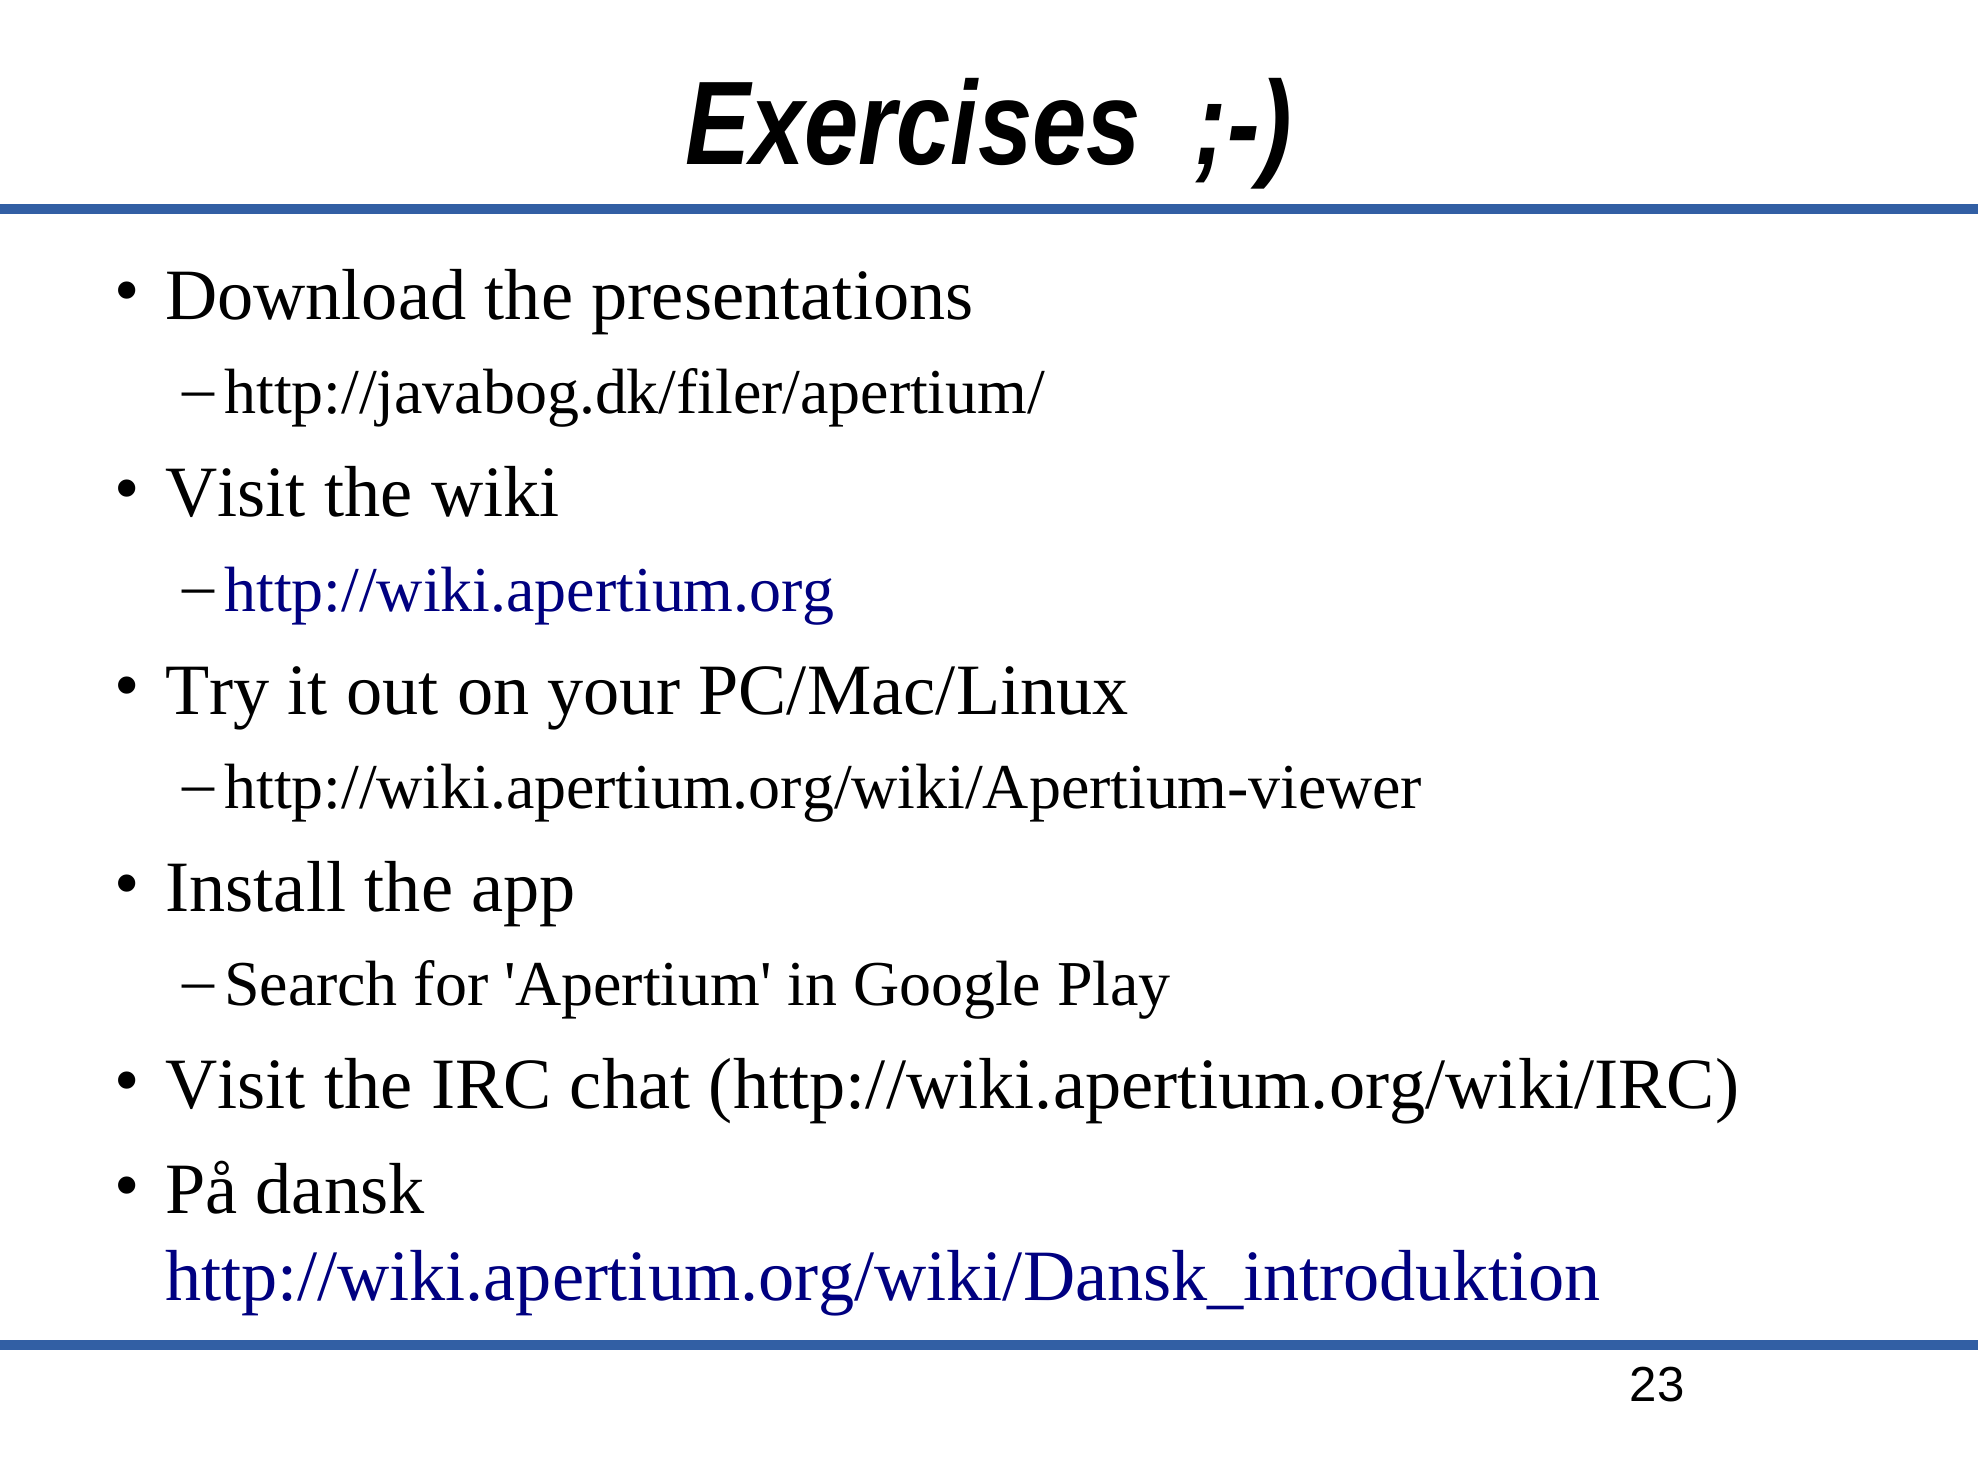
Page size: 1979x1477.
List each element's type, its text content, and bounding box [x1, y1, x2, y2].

title Exercises ;-) [0, 30, 1979, 203]
list Download the presentations http://javabog.dk/filer/apertium/ Visit the wiki http://wiki.apertium.org Try it out on your PC/Mac/Linux http://wiki.apertium.org/wiki/Apertium-viewer Install the app Search for 'Apertium' in Google Play Visit the IRC chat (http://wiki.apertium.org/wiki/IRC) På dansk http://wiki.apertium.org/wiki/Dansk_introduktion [98, 239, 1880, 1335]
